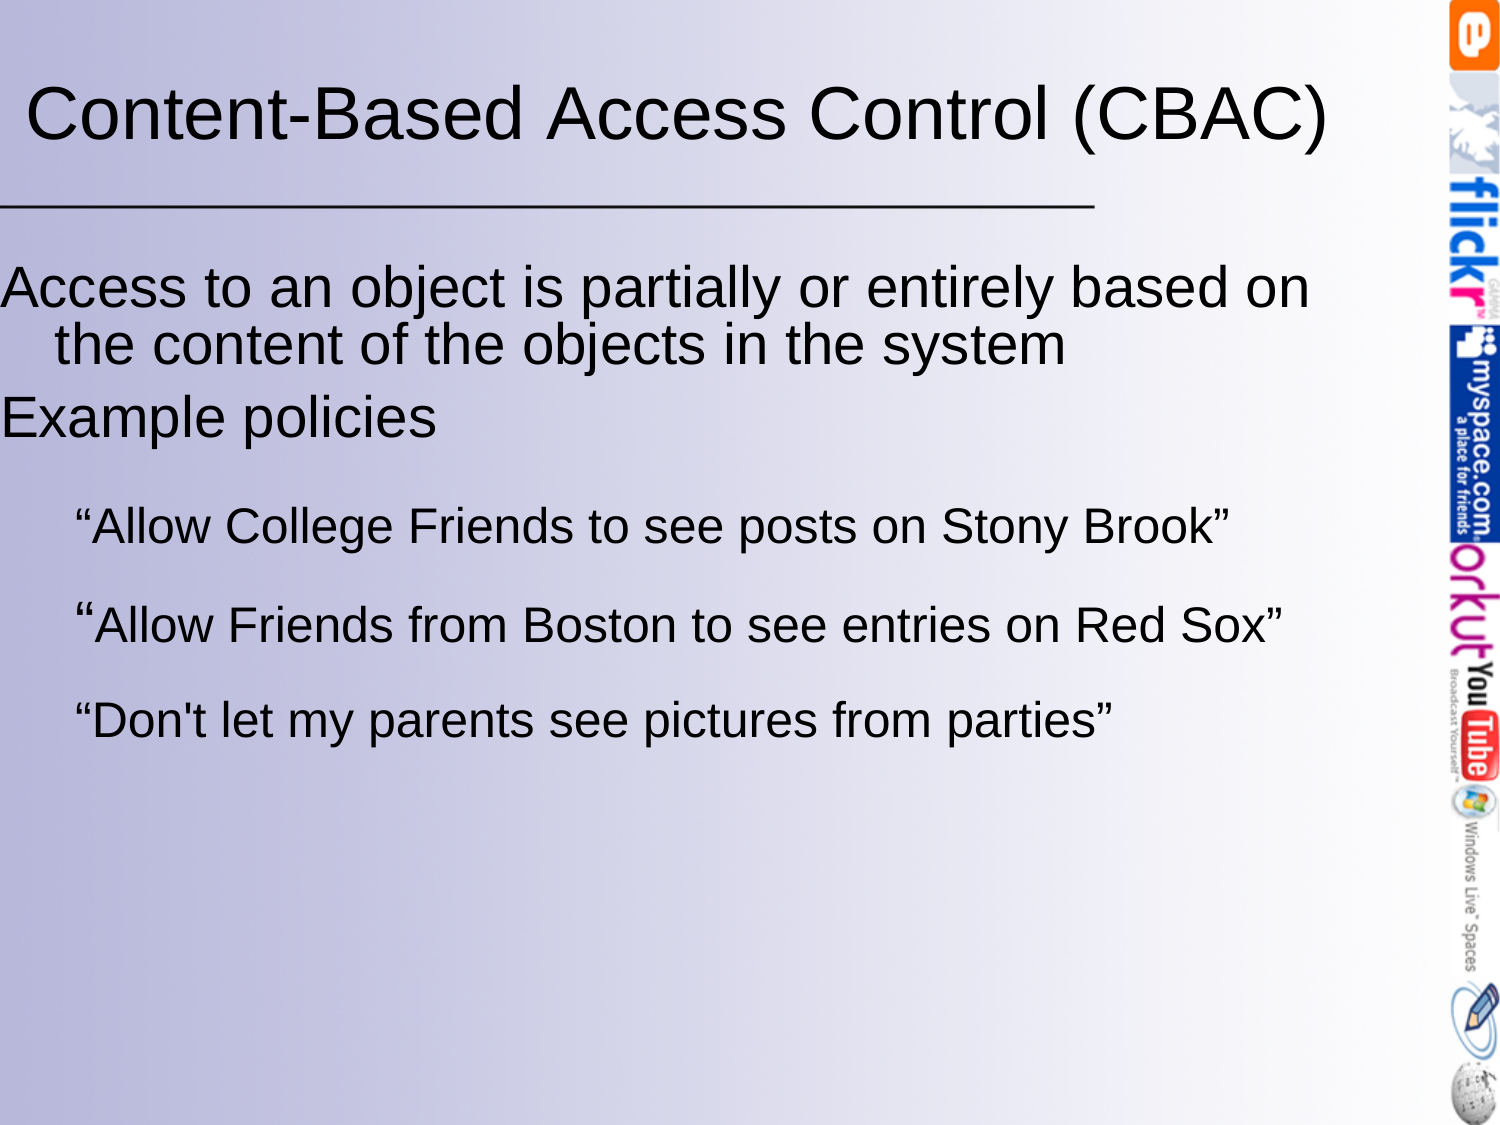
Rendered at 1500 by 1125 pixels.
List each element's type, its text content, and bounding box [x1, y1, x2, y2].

list Access to an object is partially or entirely based on the content of the objects in the system Example policies “Allow College Friends to see posts on Stony Brook” “Allow Friends from Boston to see entries on Red Sox” “Don't let my parents see pictures from parties” [0, 262, 1350, 991]
title Content-Based Access Control (CBAC)‏ [0, 37, 1350, 188]
picture [0, 0, 1500, 1125]
